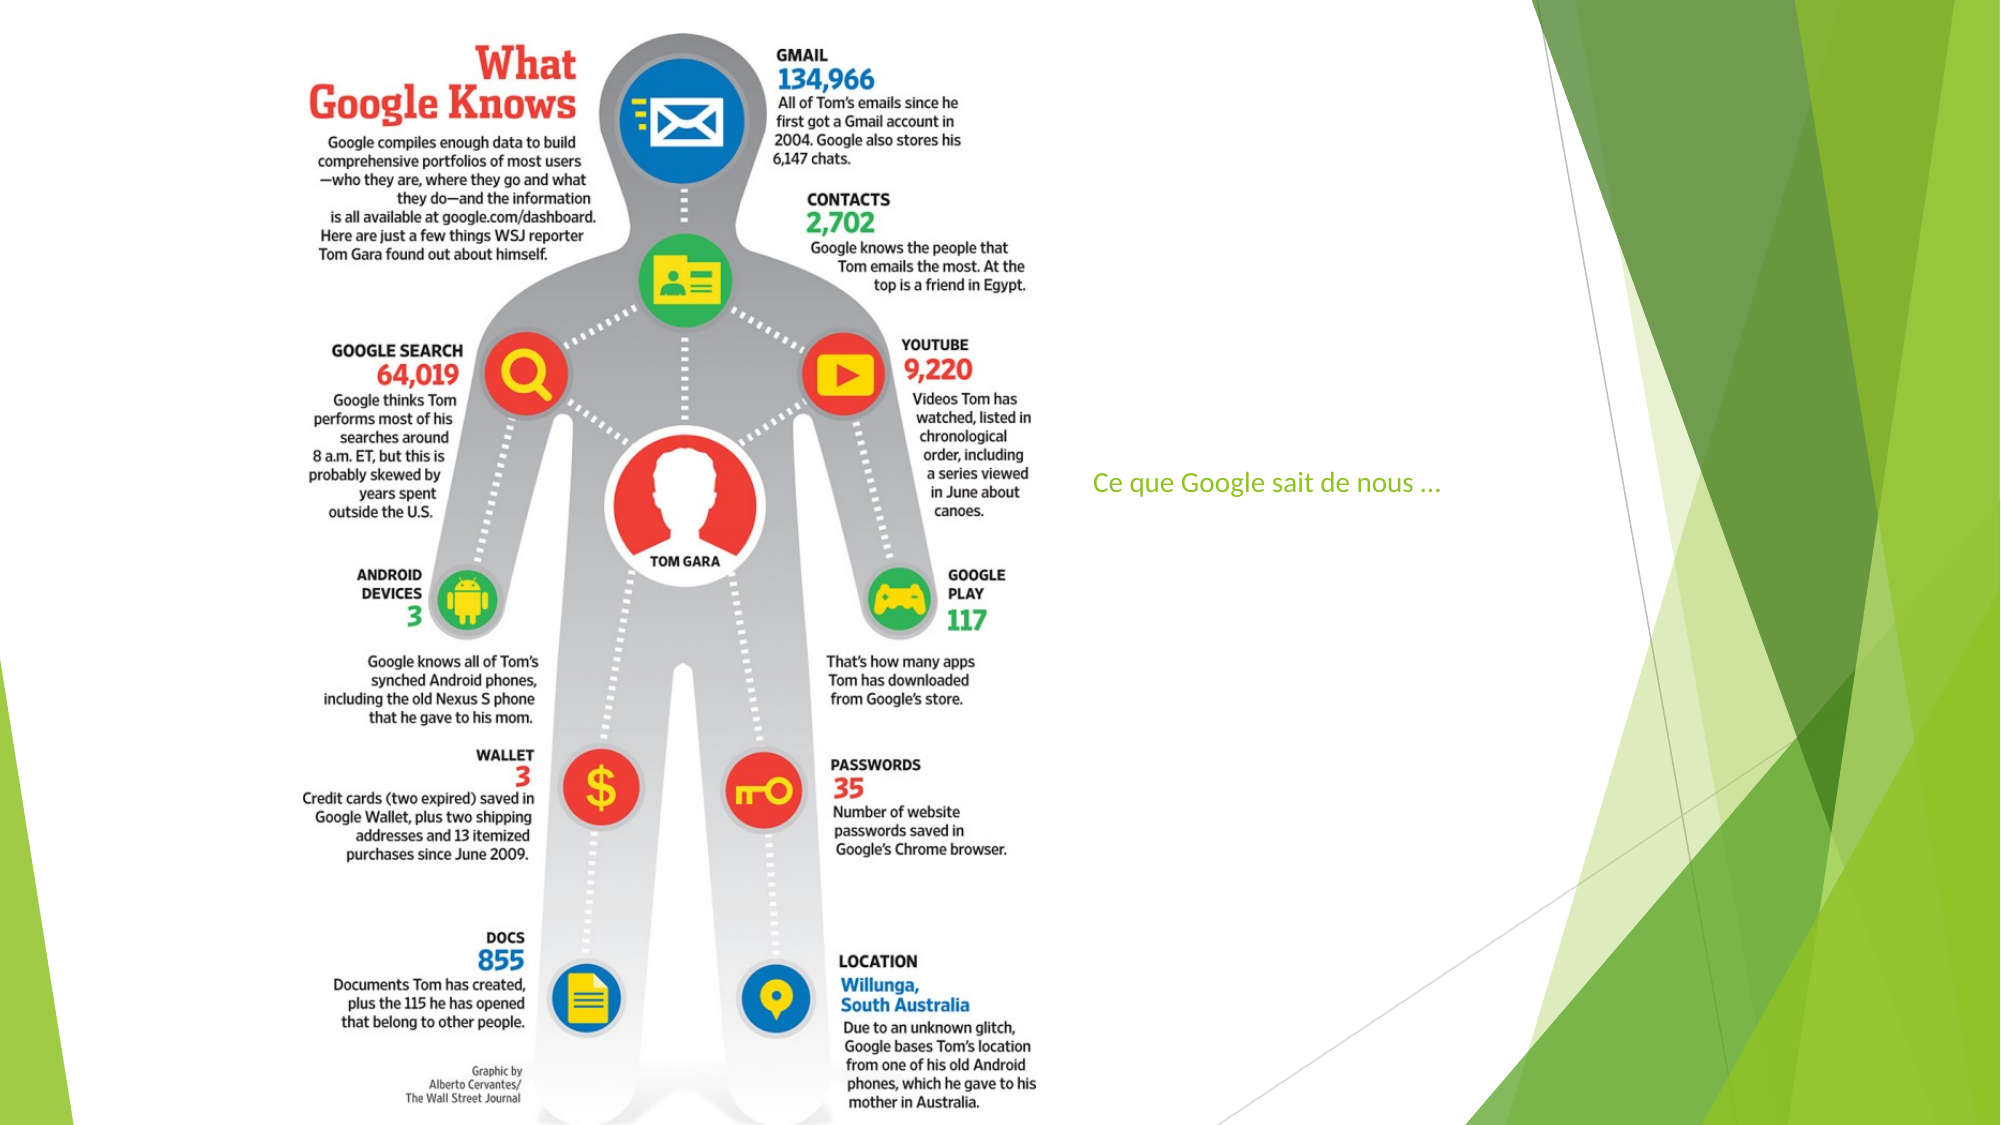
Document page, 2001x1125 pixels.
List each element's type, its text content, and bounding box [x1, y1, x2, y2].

title Ce que Google sait de nous … [1078, 456, 1718, 644]
picture [303, 33, 1036, 1125]
